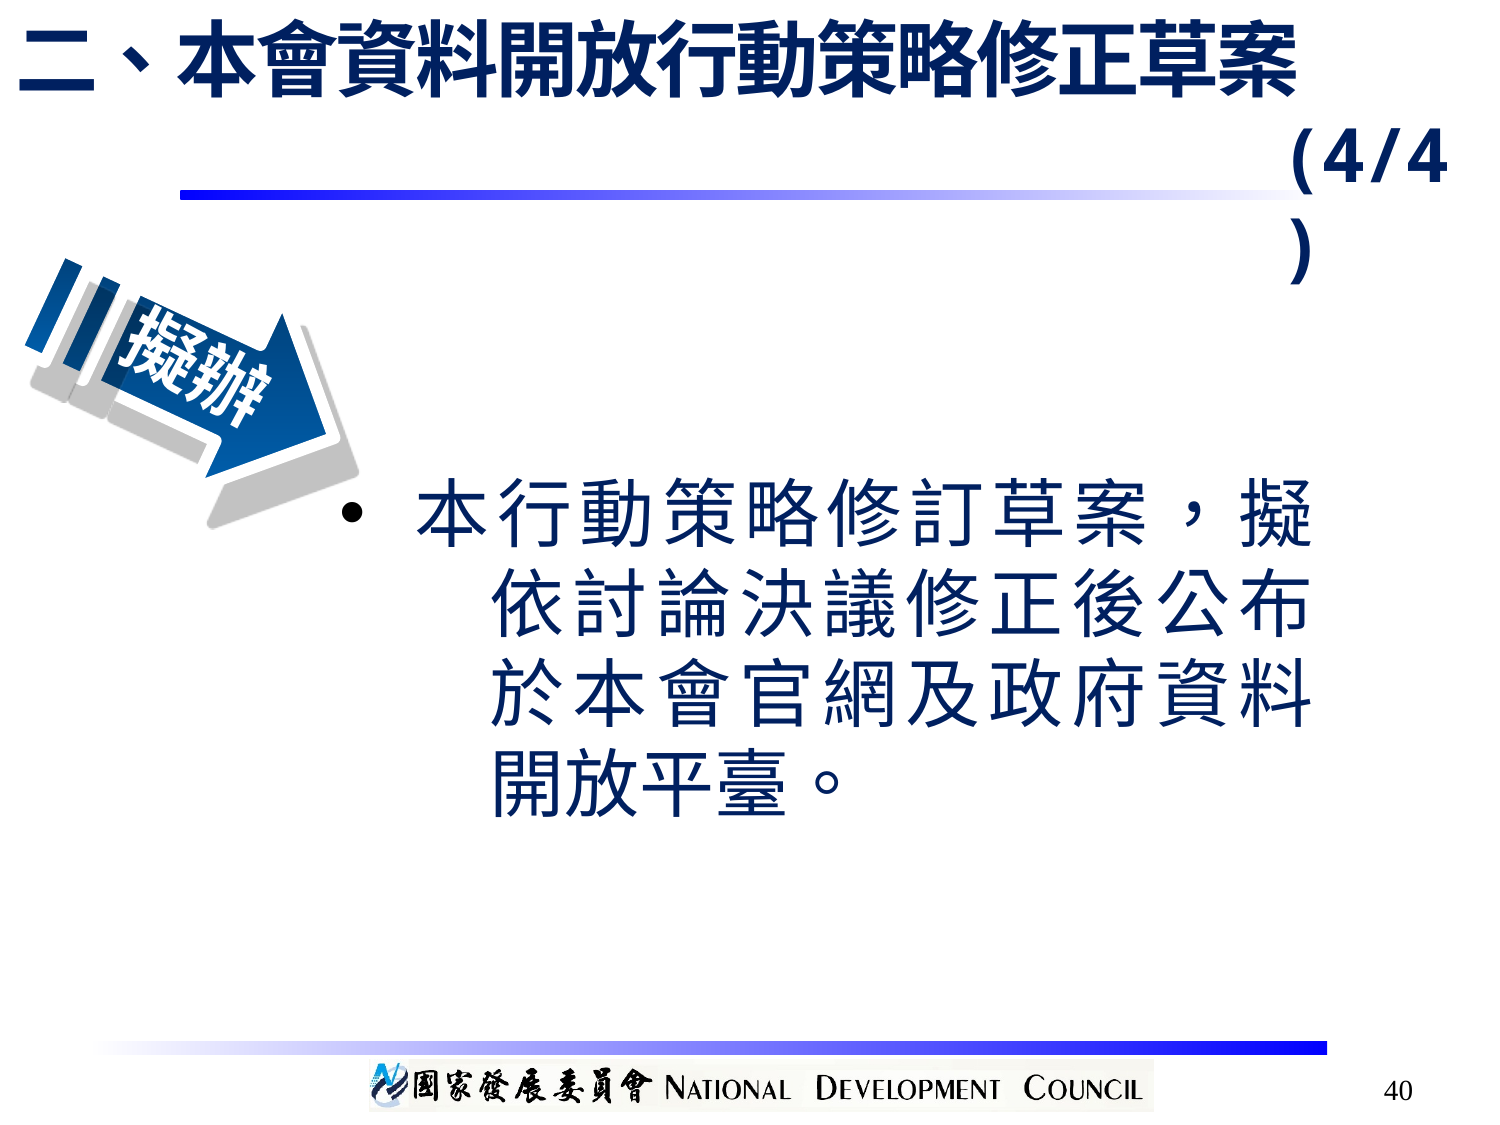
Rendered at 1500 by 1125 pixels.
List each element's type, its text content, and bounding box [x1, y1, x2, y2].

text_box 40 [1368, 1063, 1485, 1100]
text_box 擬辦 [93, 276, 312, 461]
text_box [16, 249, 91, 362]
text_box 本行動策略修訂草案，擬依討論決議修正後公布於本會官網及政府資料開放平臺。 [325, 459, 1329, 834]
text_box [54, 267, 129, 380]
text_box 二、本會資料開放行動策略修正草案(4/4) [0, 0, 1500, 198]
text_box [262, 296, 308, 364]
text_box [92, 371, 335, 490]
